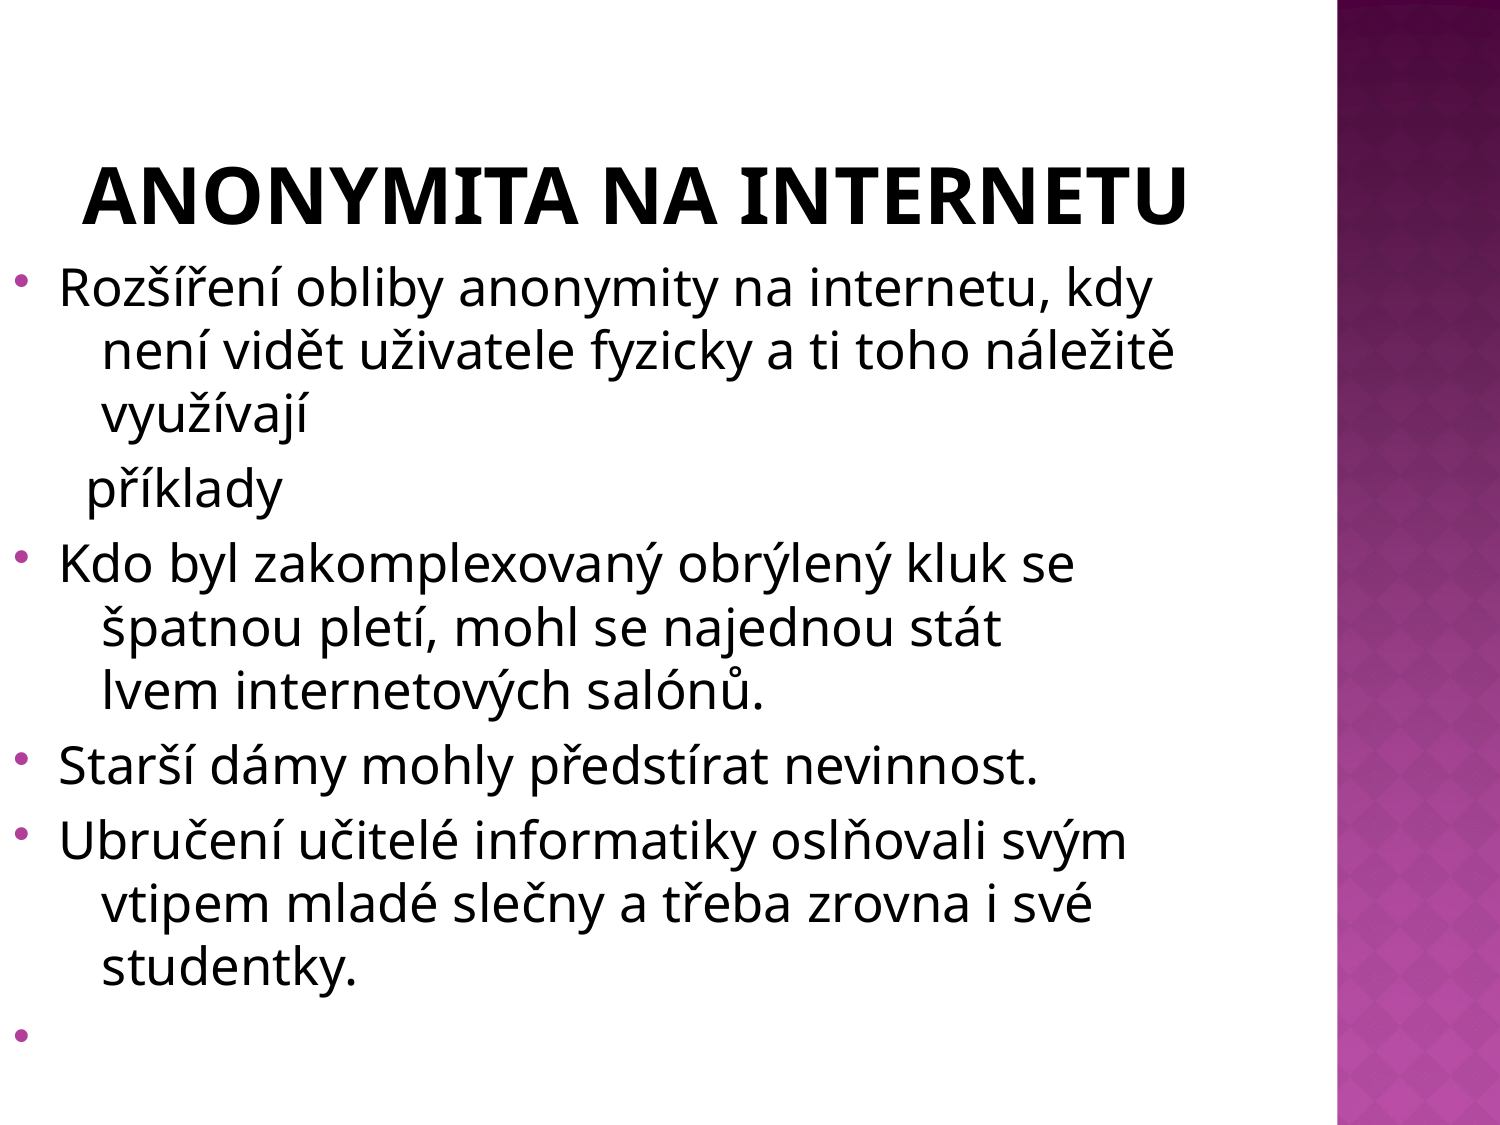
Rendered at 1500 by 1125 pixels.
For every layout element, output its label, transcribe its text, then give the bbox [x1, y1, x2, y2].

title Anonymita na internetu [75, 52, 1263, 240]
list Rozšíření obliby anonymity na internetu, kdy není vidět uživatele fyzicky a ti toho náležitě využívají příklady Kdo byl zakomplexovaný obrýlený kluk se špatnou pletí, mohl se najednou stát lvem internetových salónů. Starší dámy mohly předstírat nevinnost. Ubručení učitelé informatiky oslňovali svým vtipem mladé slečny a třeba zrovna i své studentky. [0, 246, 1278, 1008]
